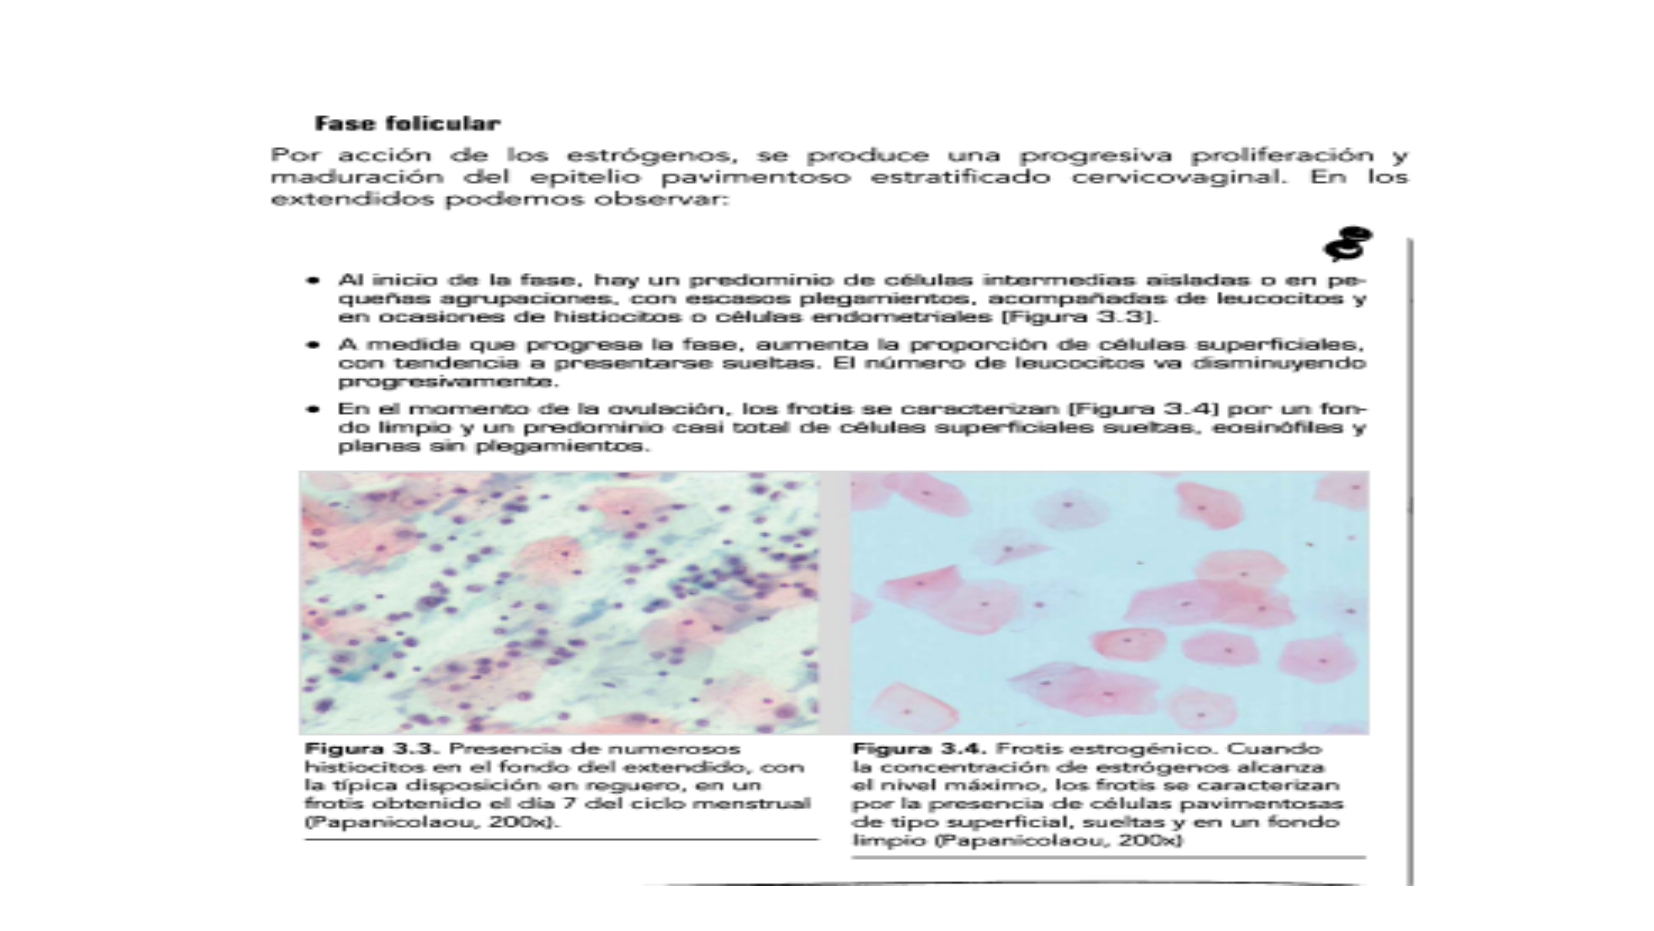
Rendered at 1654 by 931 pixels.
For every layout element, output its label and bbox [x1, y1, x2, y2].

picture [236, 88, 1418, 886]
